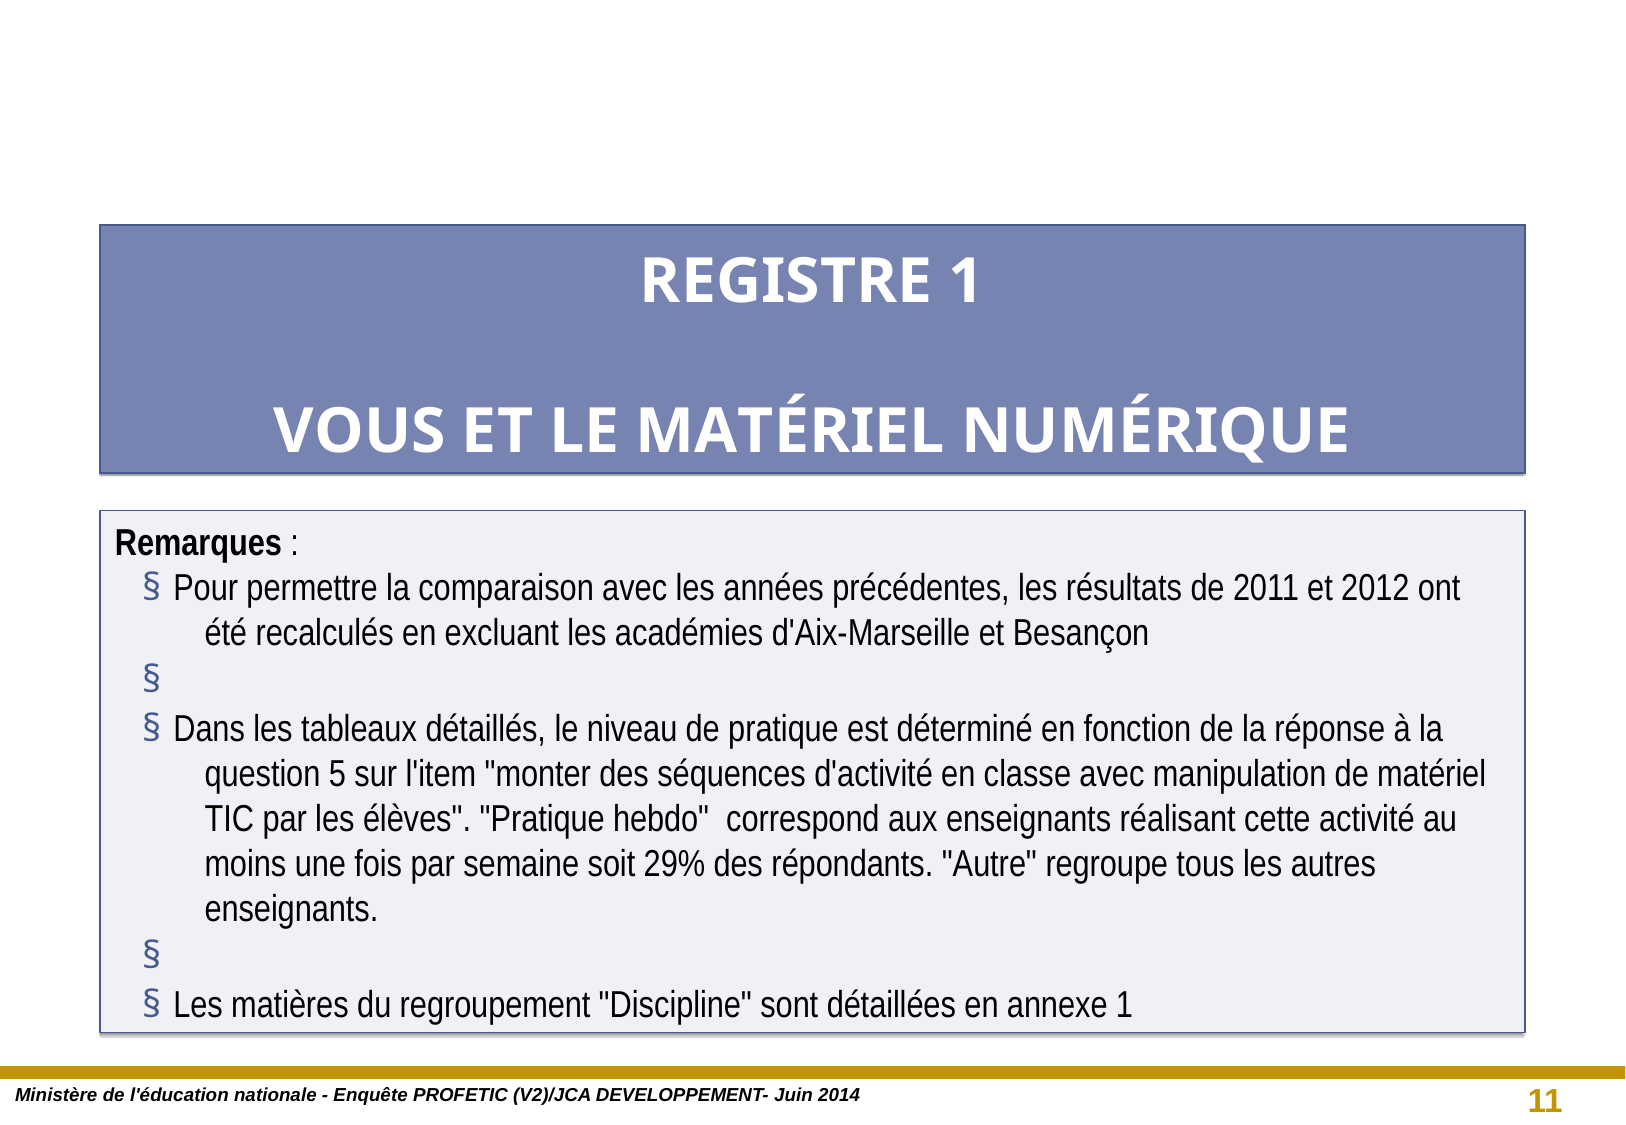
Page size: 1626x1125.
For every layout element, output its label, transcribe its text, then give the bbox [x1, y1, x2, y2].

text_box Remarques : Pour permettre la comparaison avec les années précédentes, les résultats de 2011 et 2012 ont été recalculés en excluant les académies d'Aix-Marseille et Besançon Dans les tableaux détaillés, le niveau de pratique est déterminé en fonction de la réponse à la question 5 sur l'item "monter des séquences d'activité en classe avec manipulation de matériel TIC par les élèves". "Pratique hebdo" correspond aux enseignants réalisant cette activité au moins une fois par semaine soit 29% des répondants. "Autre" regroupe tous les autres enseignants. Les matières du regroupement "Discipline" sont détaillées en annexe 1 [99, 510, 1525, 981]
text_box Ministère de l'éducation nationale - Enquête PROFETIC (V2)/JCA DEVELOPPEMENT- Juin 2014 [0, 1074, 1501, 1125]
text_box 11 [1512, 1071, 1625, 1125]
title REGISTRE 1 Vous et le matériel numérique [99, 224, 1525, 474]
